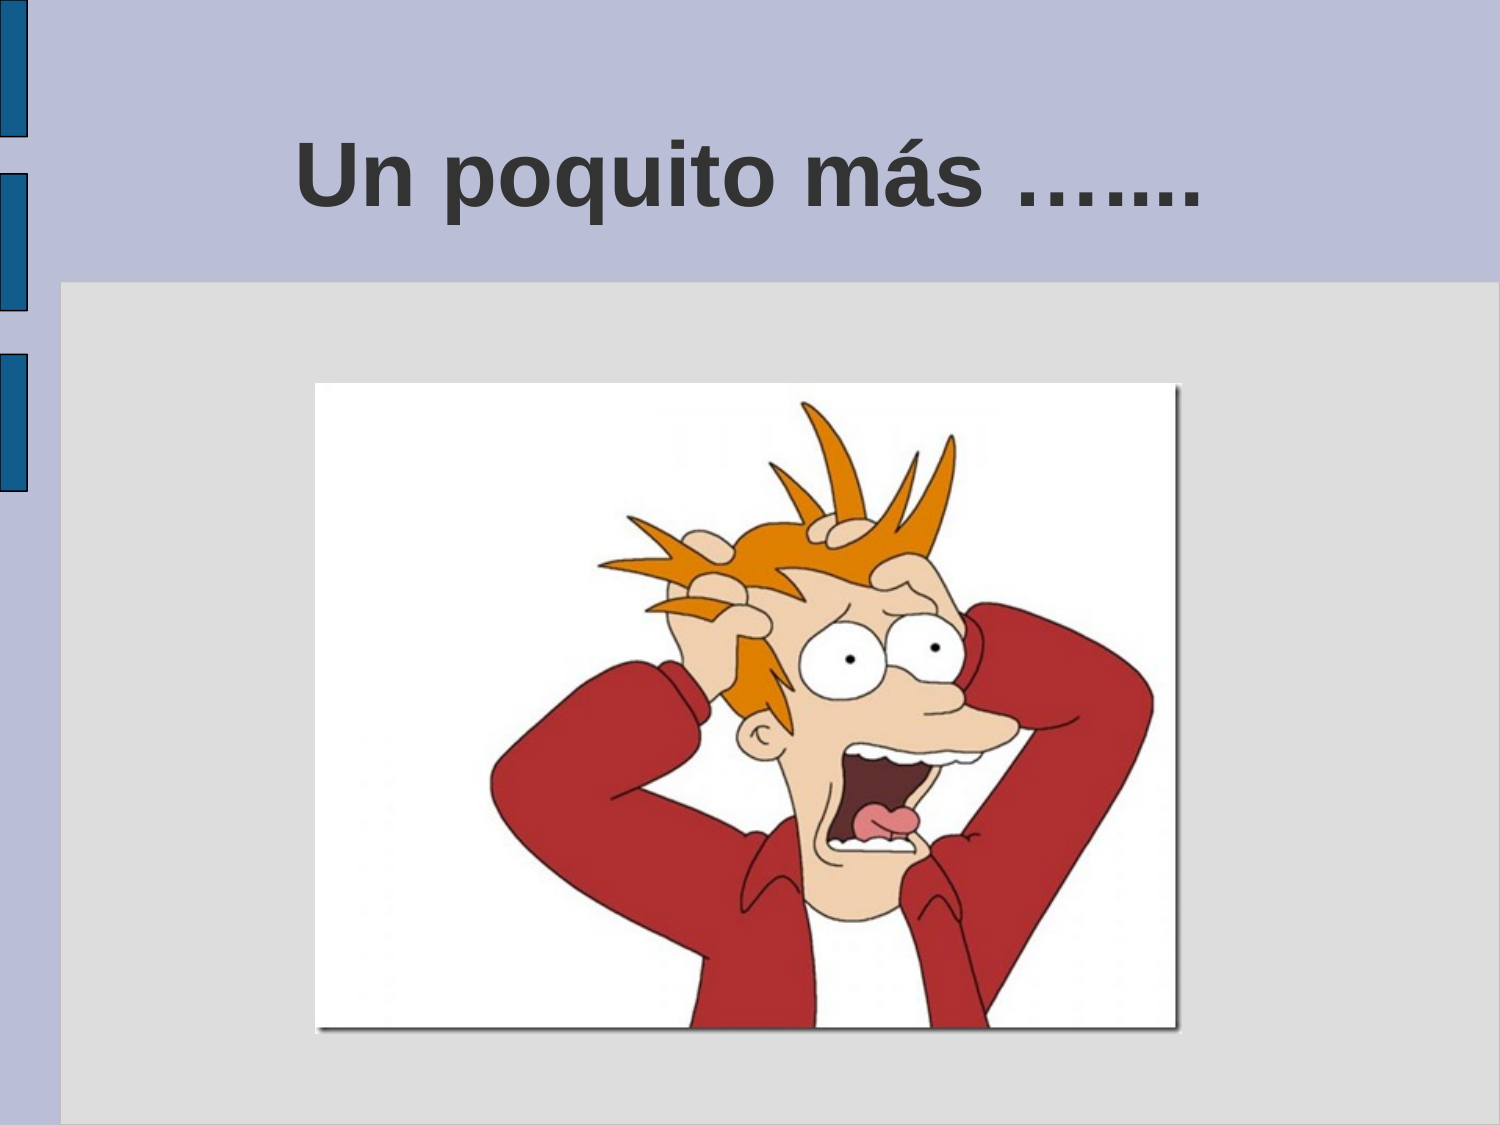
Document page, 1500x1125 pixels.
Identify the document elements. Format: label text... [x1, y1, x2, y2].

picture [315, 383, 1182, 1034]
title Un poquito más ….... [110, 73, 1391, 279]
